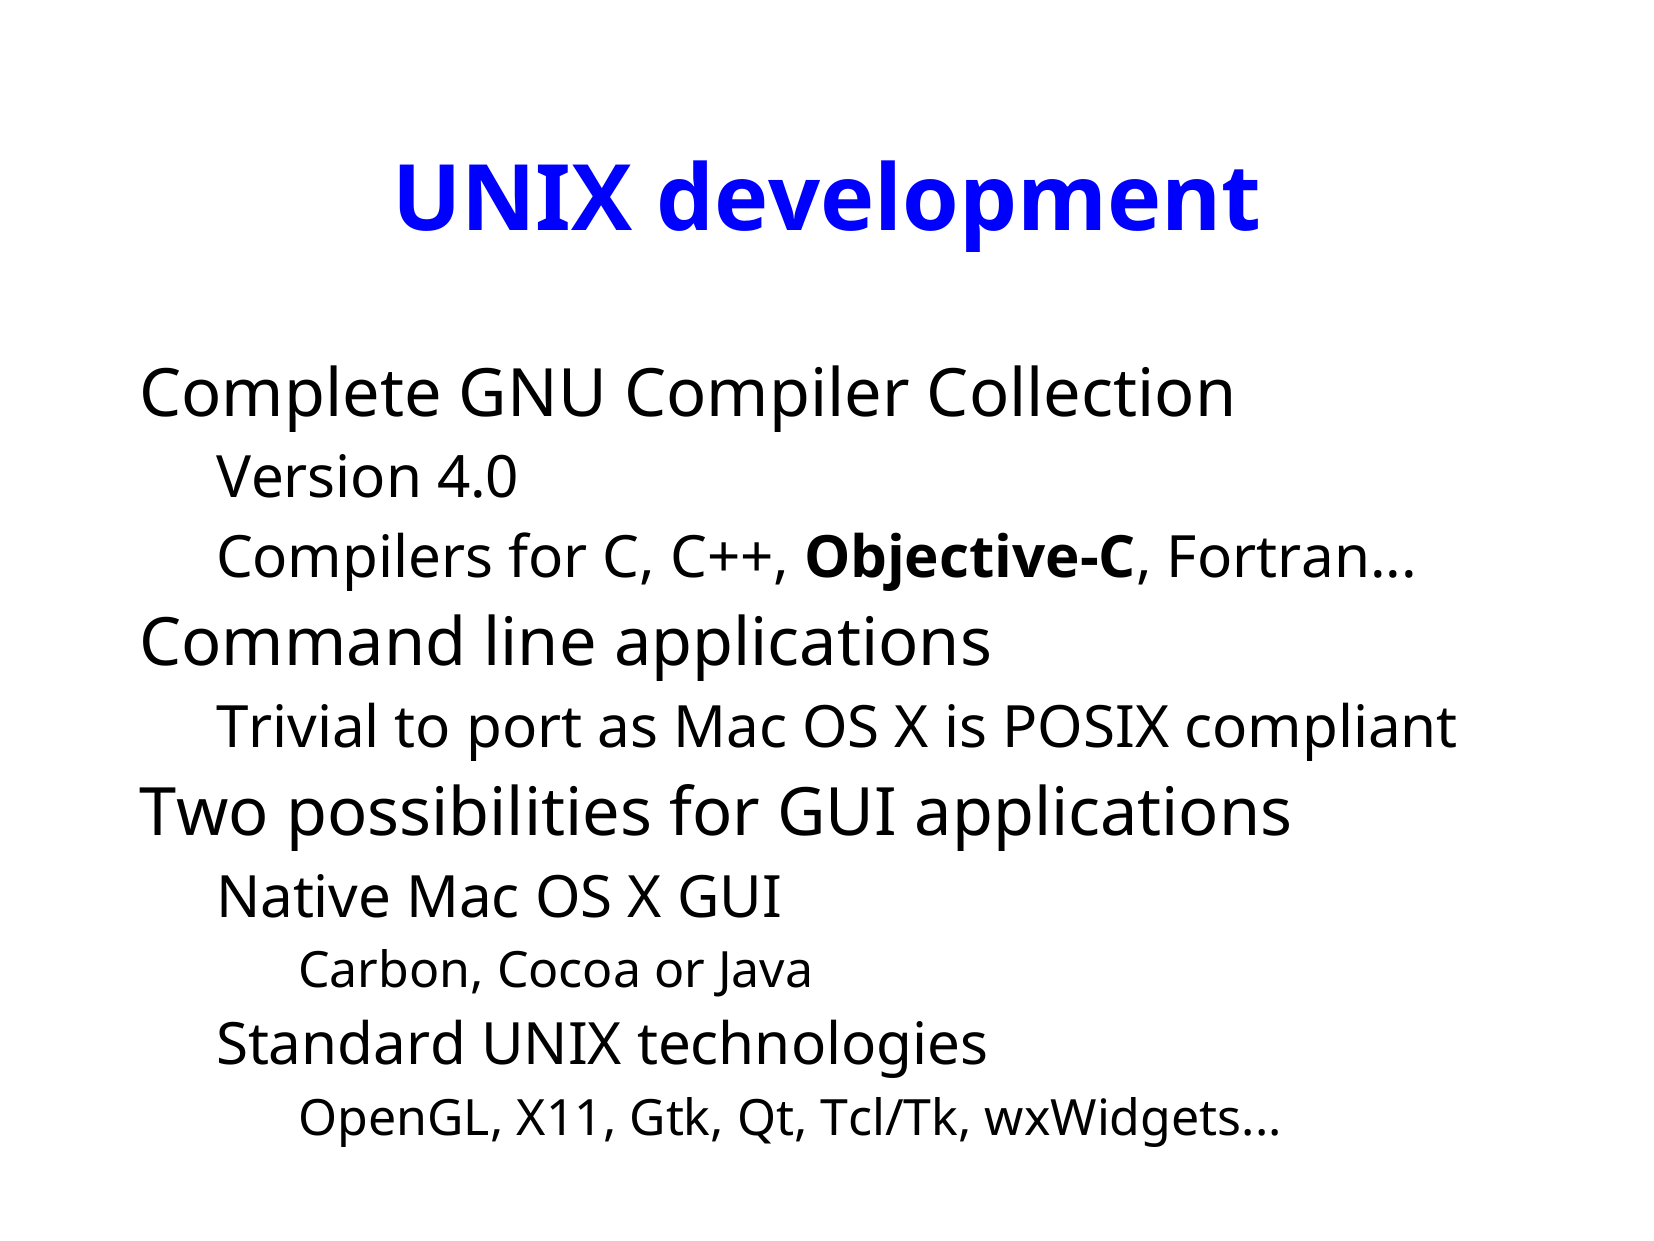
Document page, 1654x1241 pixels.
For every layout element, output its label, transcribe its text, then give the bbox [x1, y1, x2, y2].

title UNIX development [121, 91, 1534, 299]
list Complete GNU Compiler Collection Version 4.0 Compilers for C, C++, Objective-C, Fortran... Command line applications Trivial to port as Mac OS X is POSIX compliant Two possibilities for GUI applications Native Mac OS X GUI Carbon, Cocoa or Java Standard UNIX technologies OpenGL, X11, Gtk, Qt, Tcl/Tk, wxWidgets... [121, 344, 1534, 1127]
